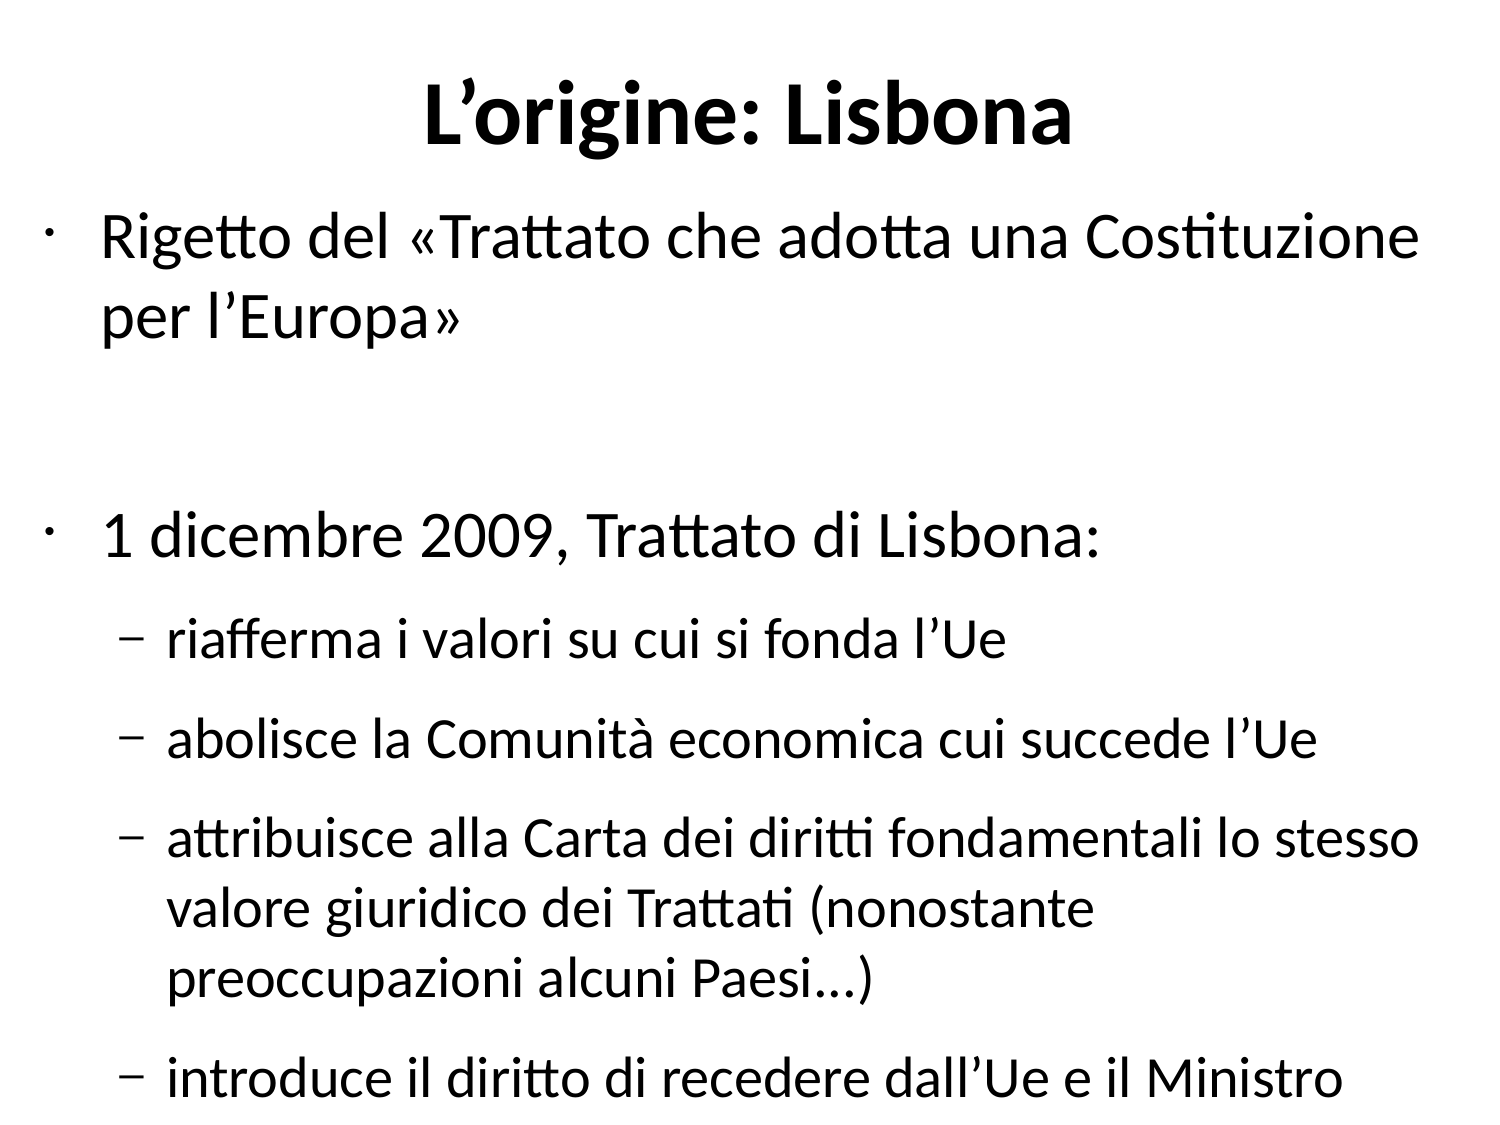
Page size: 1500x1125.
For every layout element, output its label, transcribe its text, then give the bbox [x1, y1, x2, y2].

title L’origine: Lisbona [75, 45, 1425, 161]
list Rigetto del «Trattato che adotta una Costituzione per l’Europa» 1 dicembre 2009, Trattato di Lisbona: riafferma i valori su cui si fonda l’Ue abolisce la Comunità economica cui succede l’Ue attribuisce alla Carta dei diritti fondamentali lo stesso valore giuridico dei Trattati (nonostante preoccupazioni alcuni Paesi...) introduce il diritto di recedere dall’Ue e il Ministro degli affari esteri... maggiore controllo ai Parlamenti nazionali [29, 184, 1471, 1071]
